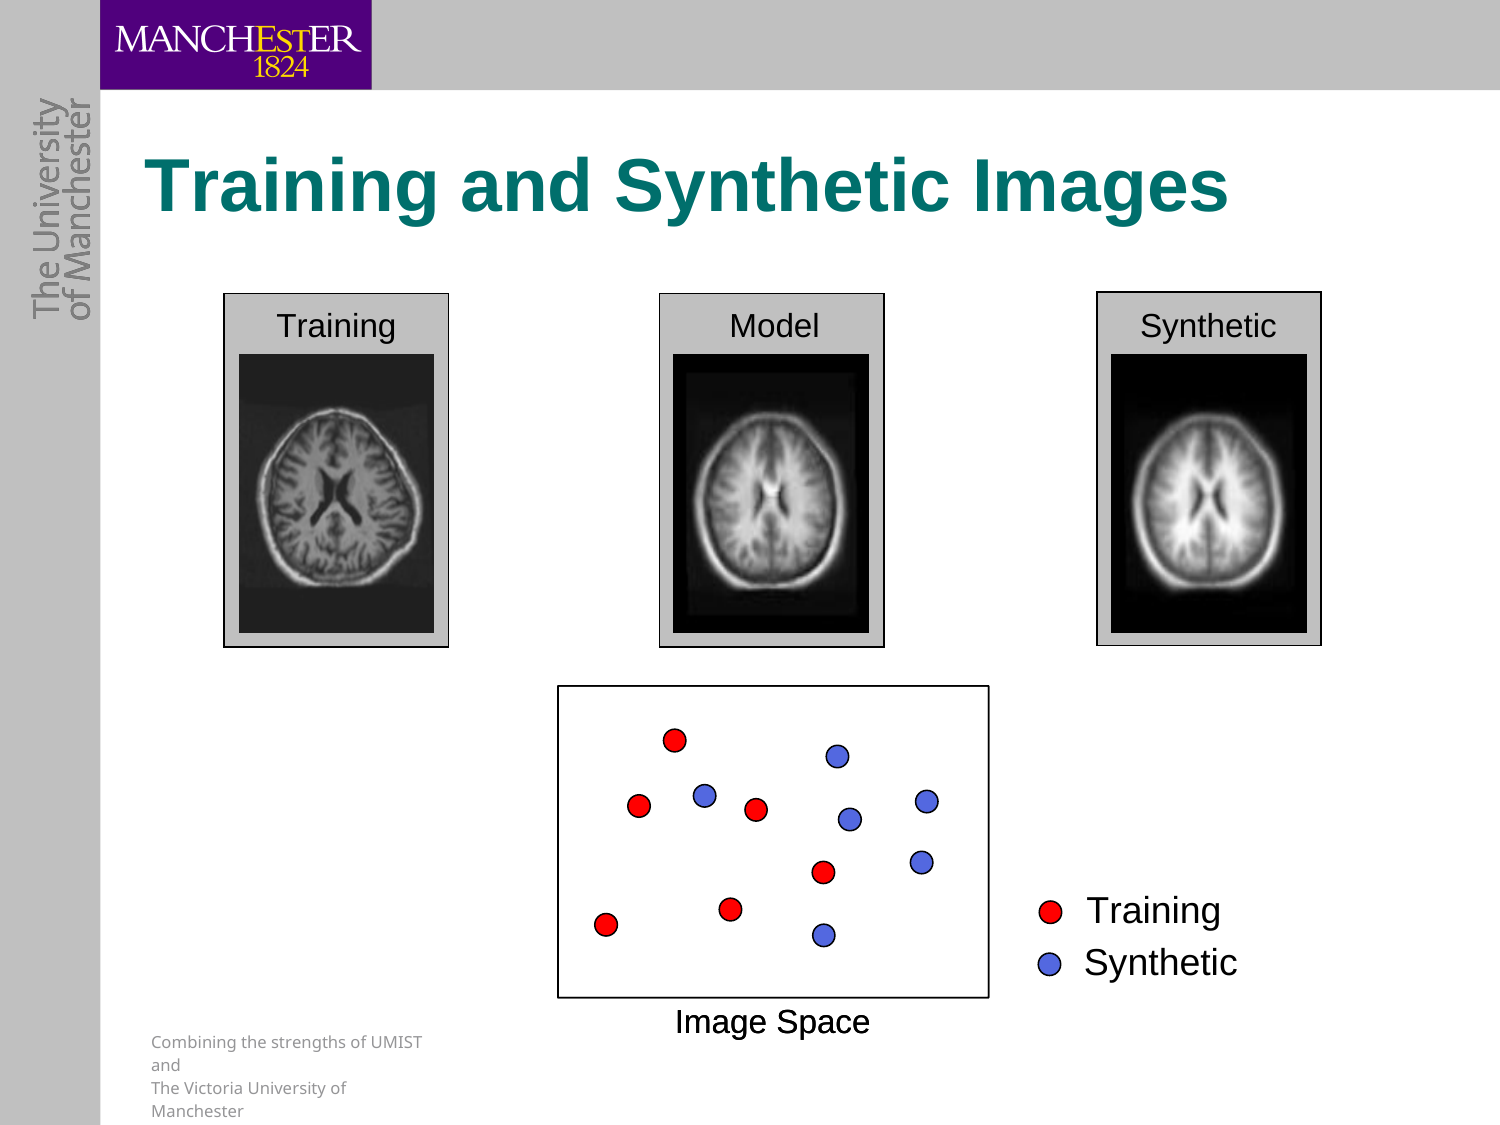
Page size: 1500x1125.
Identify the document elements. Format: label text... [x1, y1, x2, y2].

picture [239, 354, 434, 633]
picture [1111, 354, 1307, 633]
text_box [627, 794, 651, 818]
text_box [1039, 901, 1062, 924]
picture [673, 354, 869, 633]
text_box [915, 790, 939, 813]
text_box [826, 745, 849, 768]
text_box [812, 924, 835, 947]
text_box [659, 293, 884, 647]
text_box [838, 808, 862, 831]
text_box Synthetic [1125, 299, 1293, 353]
text_box Image Space [660, 995, 887, 1049]
picture [0, 0, 372, 320]
text_box Model [714, 299, 835, 353]
text_box [224, 293, 449, 647]
text_box Training [261, 299, 412, 353]
text_box [719, 898, 742, 921]
title Training and Synthetic Images [129, 120, 1406, 251]
text_box [1096, 291, 1322, 646]
text_box Synthetic [1069, 936, 1254, 991]
text_box [744, 798, 768, 822]
text_box Training [1071, 884, 1238, 936]
text_box [693, 784, 716, 808]
text_box [812, 861, 835, 884]
text_box [1038, 953, 1061, 976]
text_box [663, 729, 686, 752]
text_box [910, 851, 933, 874]
text_box [594, 913, 618, 937]
